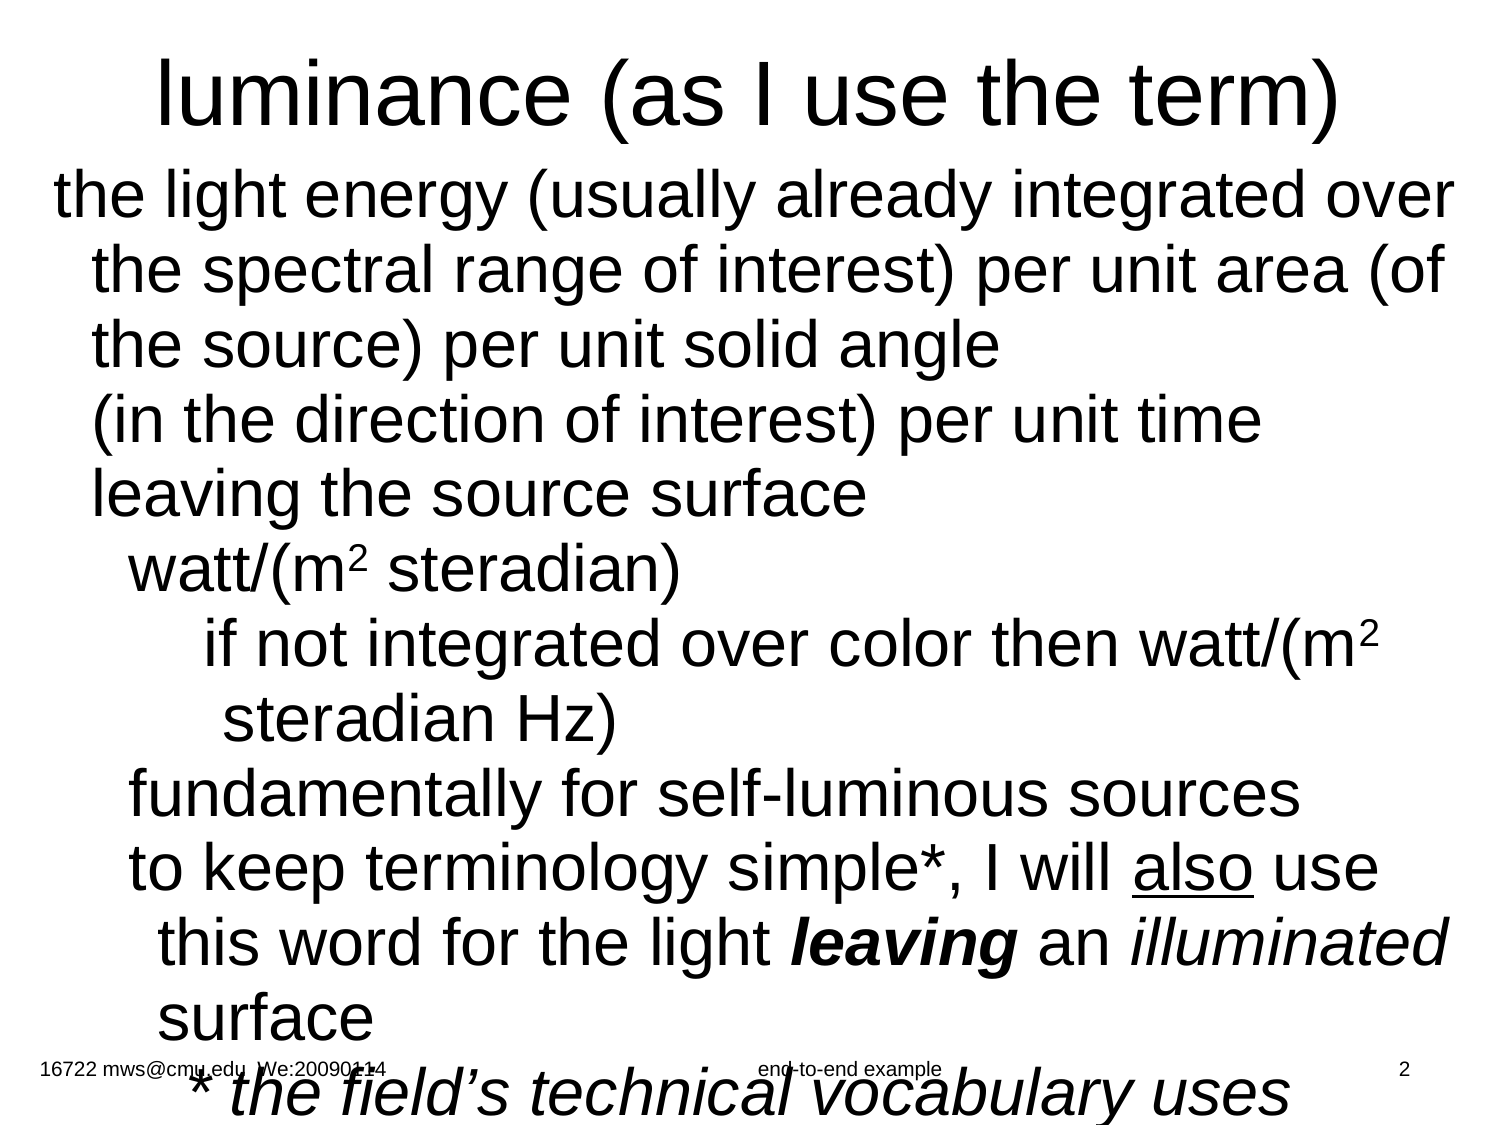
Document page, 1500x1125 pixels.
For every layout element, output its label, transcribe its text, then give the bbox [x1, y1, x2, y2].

title luminance (as I use the term) [112, 31, 1388, 149]
list the light energy (usually already integrated over the spectral range of interest) per unit area (of the source) per unit solid angle (in the direction of interest) per unit time leaving the source surface watt/(m2 steradian) if not integrated over color then watt/(m2 steradian Hz) fundamentally for self-luminous sources to keep terminology simple*, I will also use this word for the light leaving an illuminated surface * the field’s technical vocabulary uses many narrowly defined terms for light energy in different contexts [20, 149, 1477, 1125]
